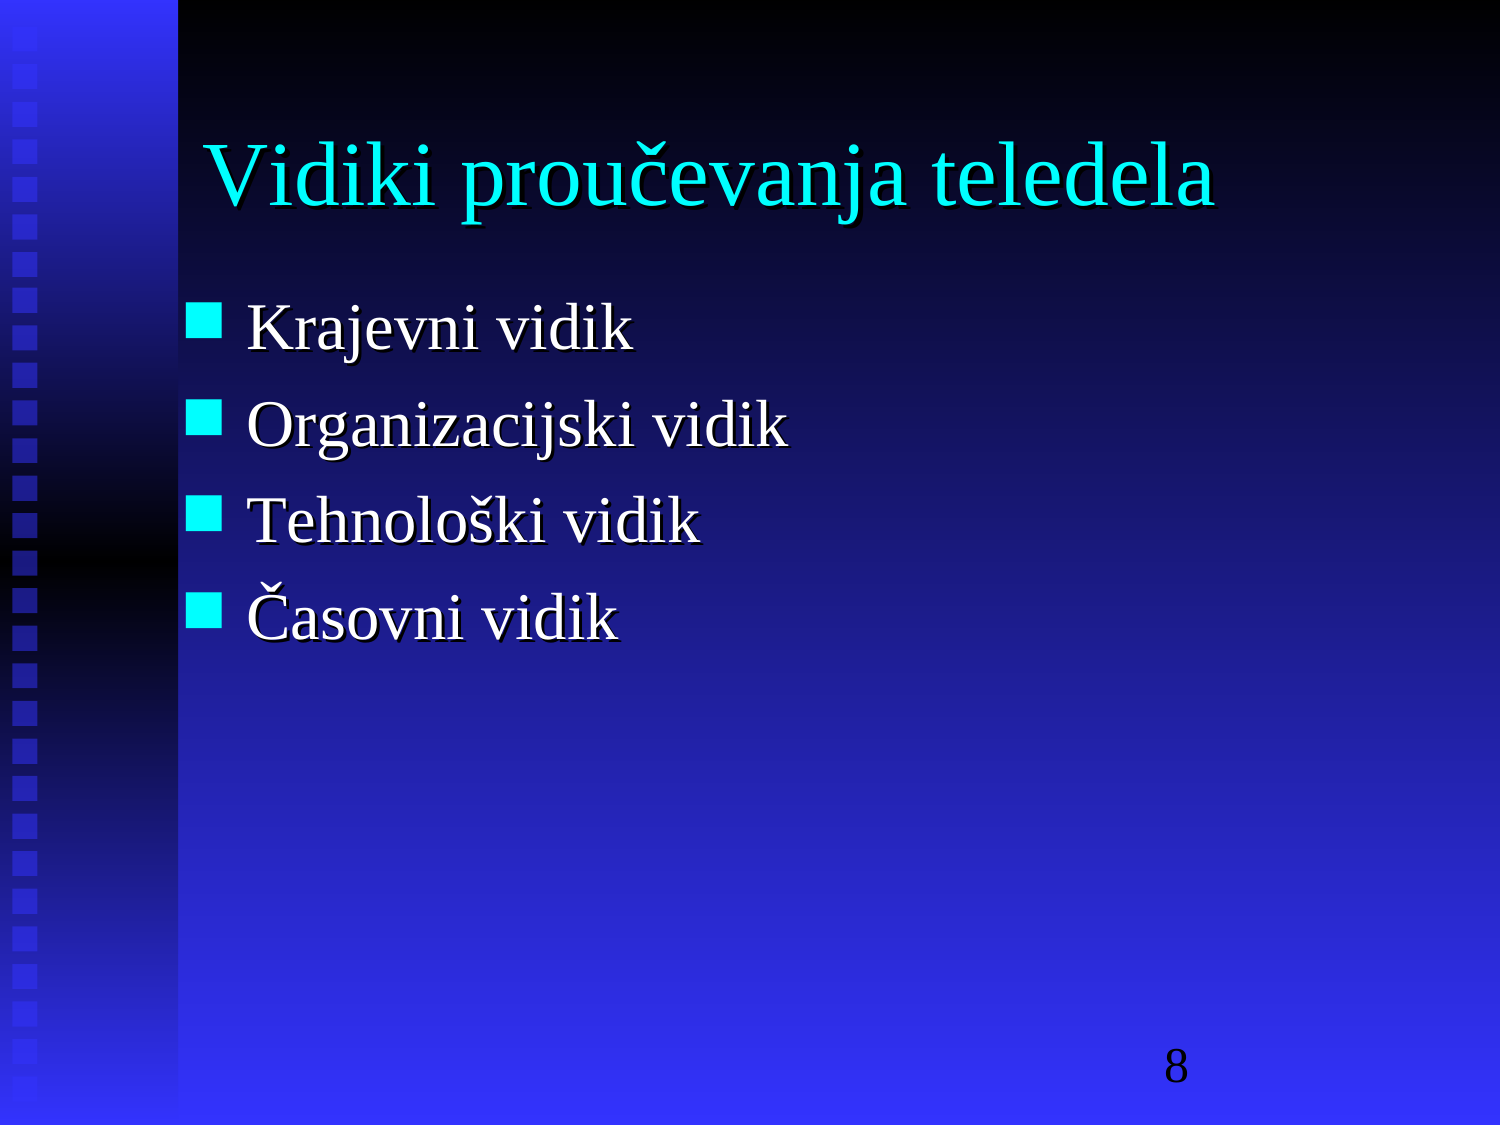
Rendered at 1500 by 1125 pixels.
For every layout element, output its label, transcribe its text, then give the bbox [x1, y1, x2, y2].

list Krajevni vidik Organizacijski vidik Tehnološki vidik Časovni vidik [174, 275, 1450, 951]
title Vidiki proučevanja teledela [187, 74, 1463, 263]
